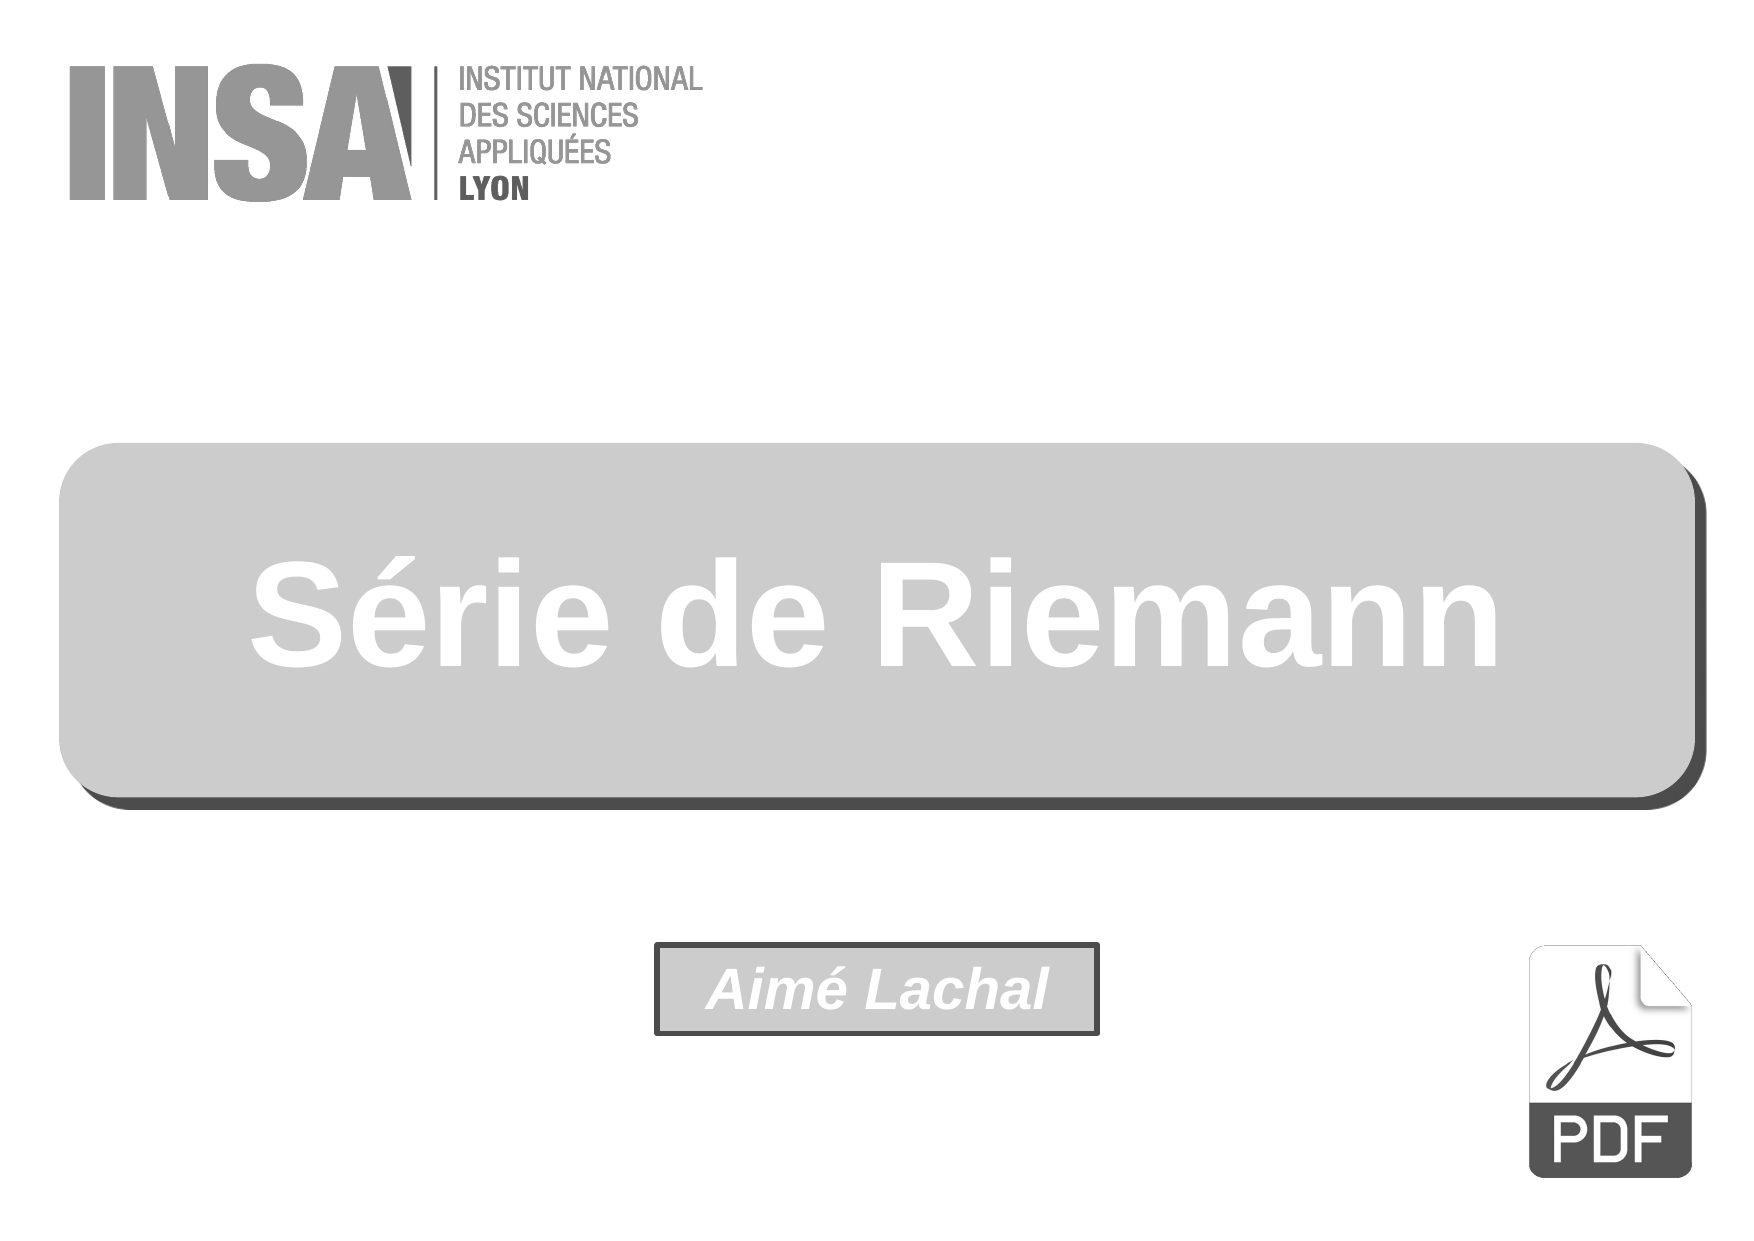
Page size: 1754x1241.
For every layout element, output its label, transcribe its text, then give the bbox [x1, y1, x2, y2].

title Aimé Lachal [657, 944, 1098, 1034]
picture [1526, 944, 1695, 1182]
text_box Série de Riemann [59, 442, 1695, 798]
picture [59, 58, 713, 207]
